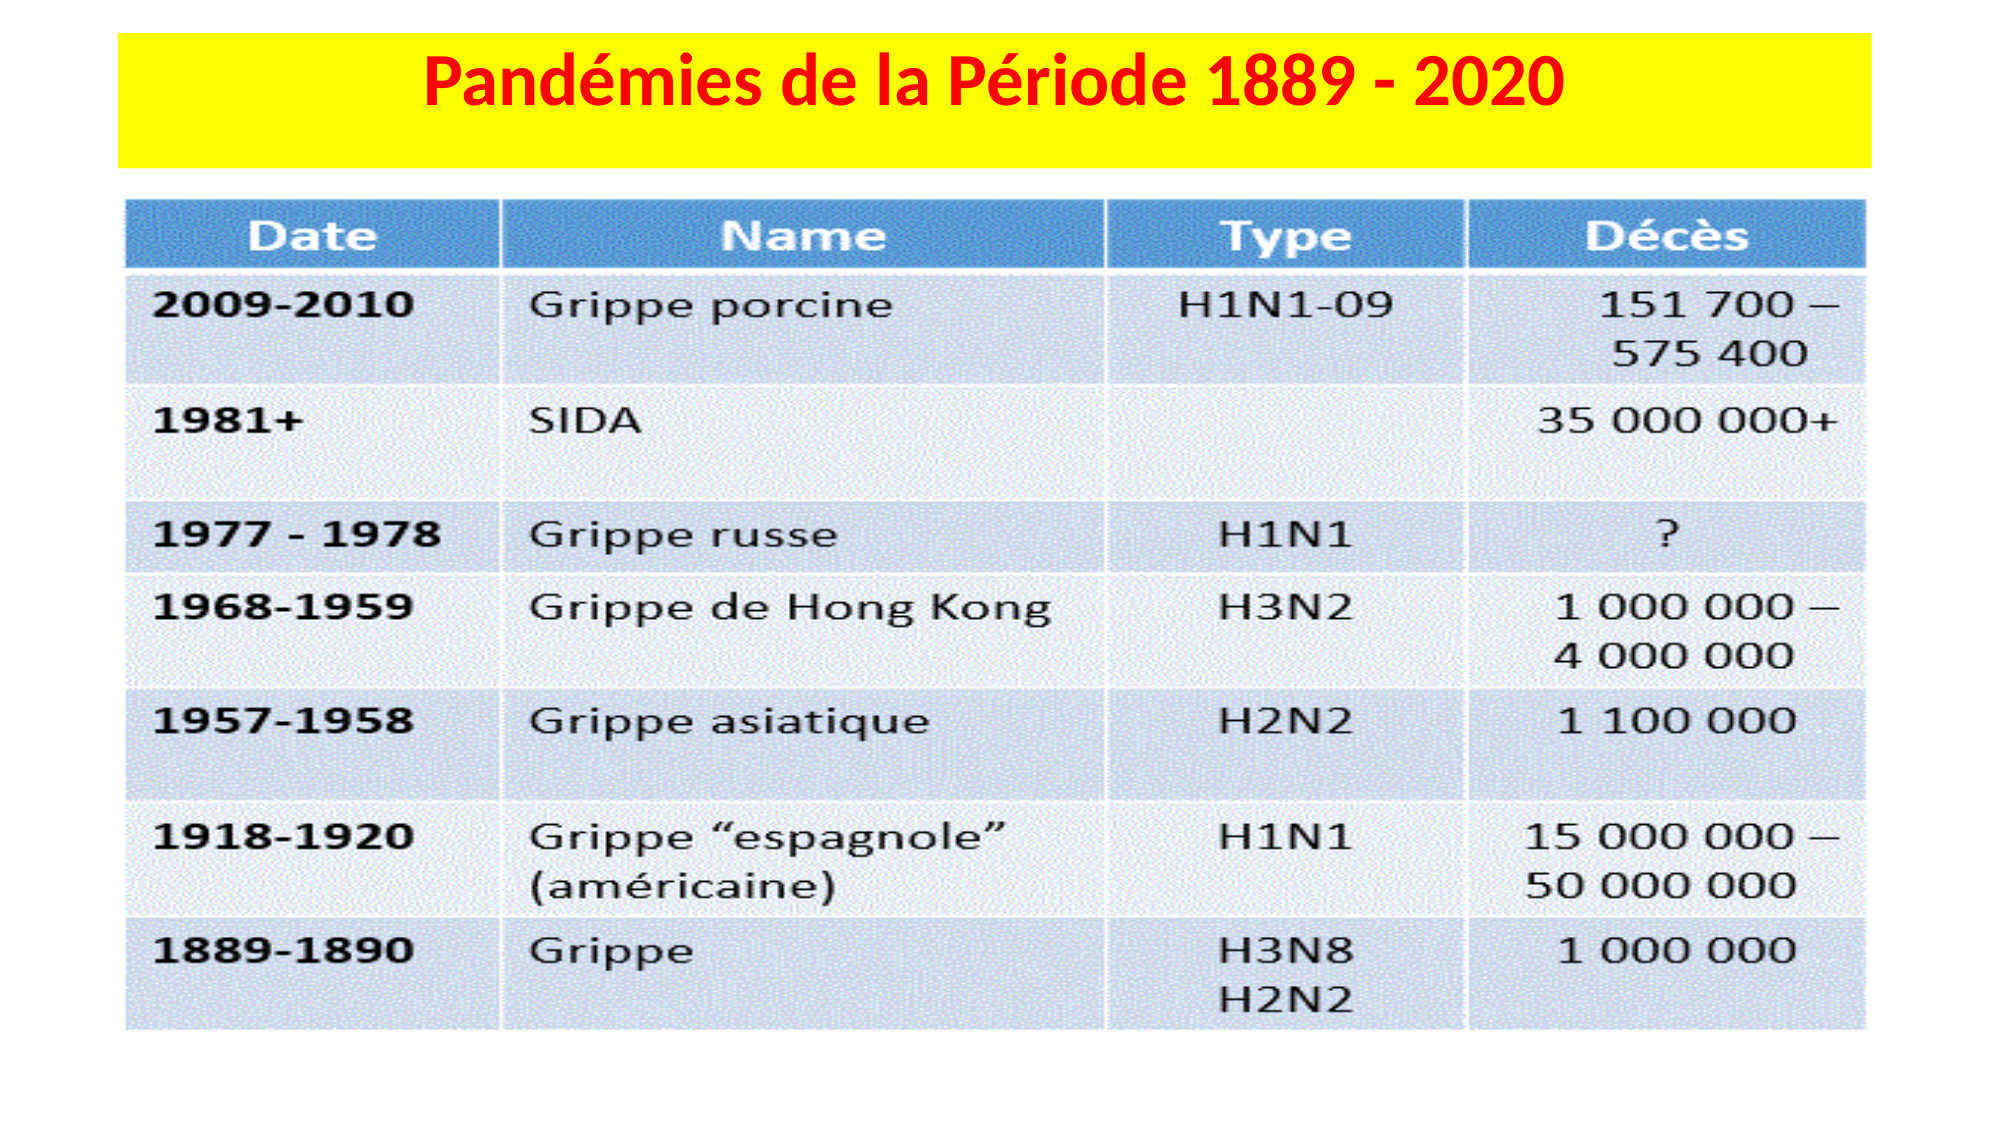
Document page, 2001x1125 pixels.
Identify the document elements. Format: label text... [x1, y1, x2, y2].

text_box Pandémies de la Période 1889 - 2020 [118, 33, 1872, 169]
picture [106, 186, 1885, 1040]
